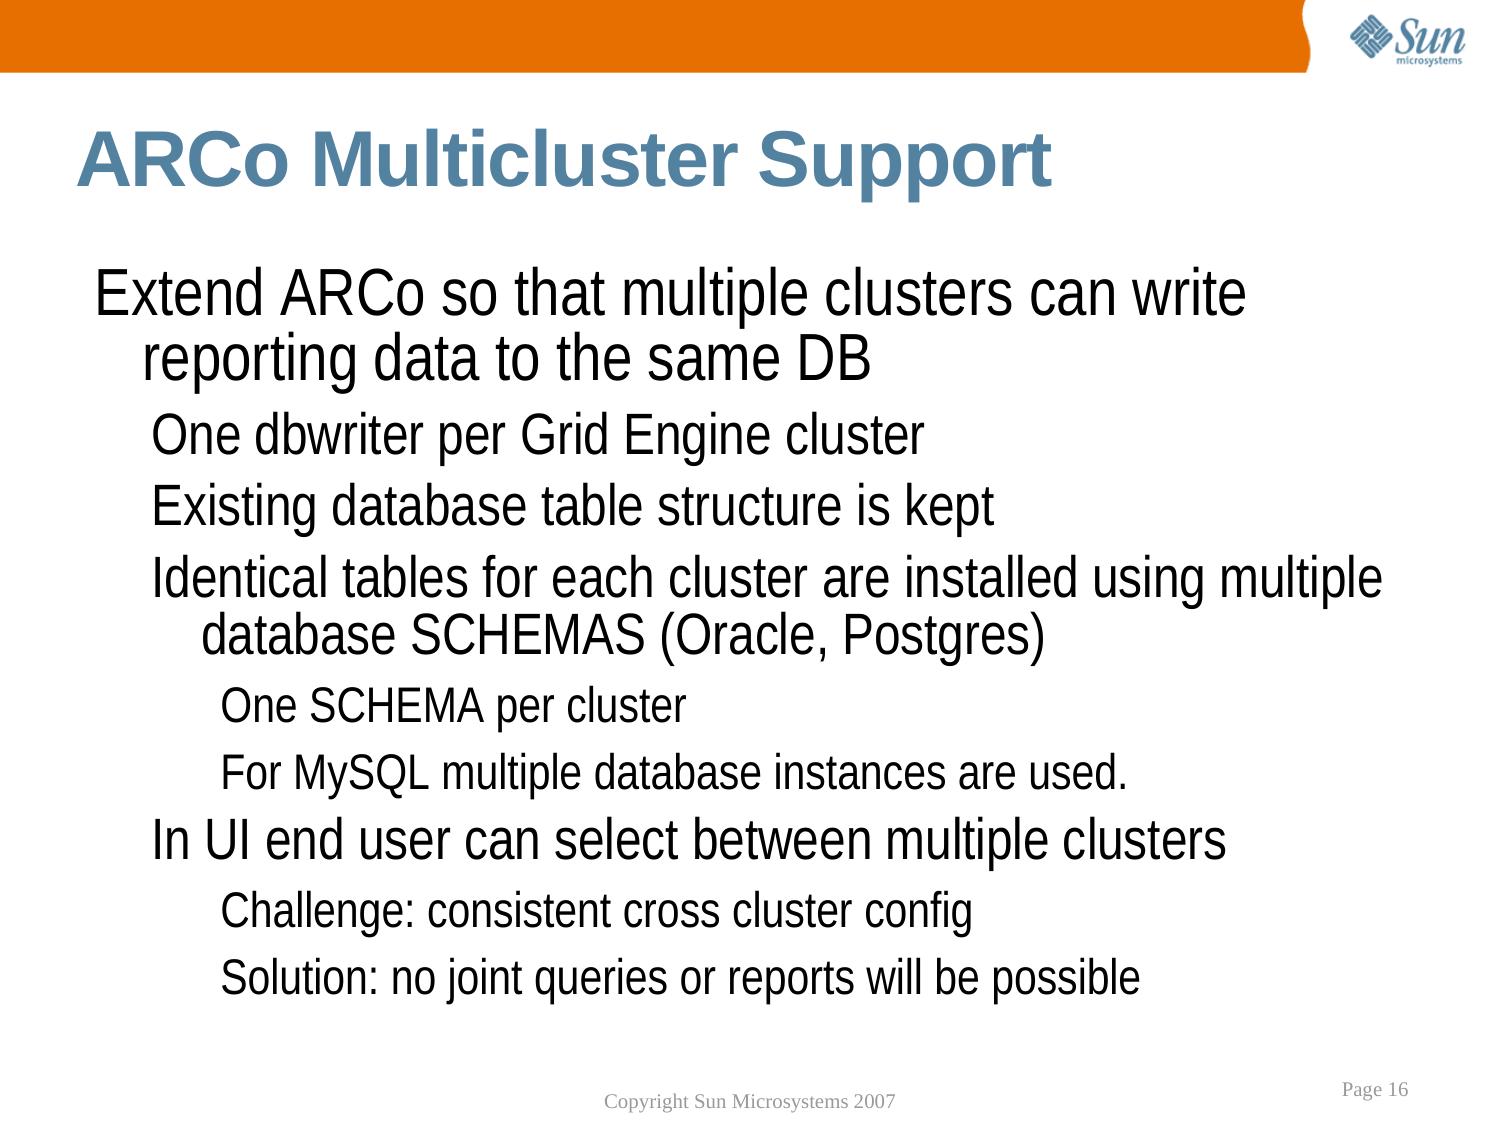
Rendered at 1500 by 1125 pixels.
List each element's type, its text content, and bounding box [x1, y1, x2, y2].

picture [0, 0, 1500, 75]
list Extend ARCo so that multiple clusters can write reporting data to the same DB One dbwriter per Grid Engine cluster Existing database table structure is kept Identical tables for each cluster are installed using multiple database SCHEMAS (Oracle, Postgres) One SCHEMA per cluster For MySQL multiple database instances are used. In UI end user can select between multiple clusters Challenge: consistent cross cluster config Solution: no joint queries or reports will be possible [75, 263, 1425, 1008]
title ARCo Multicluster Support [75, 122, 1438, 228]
